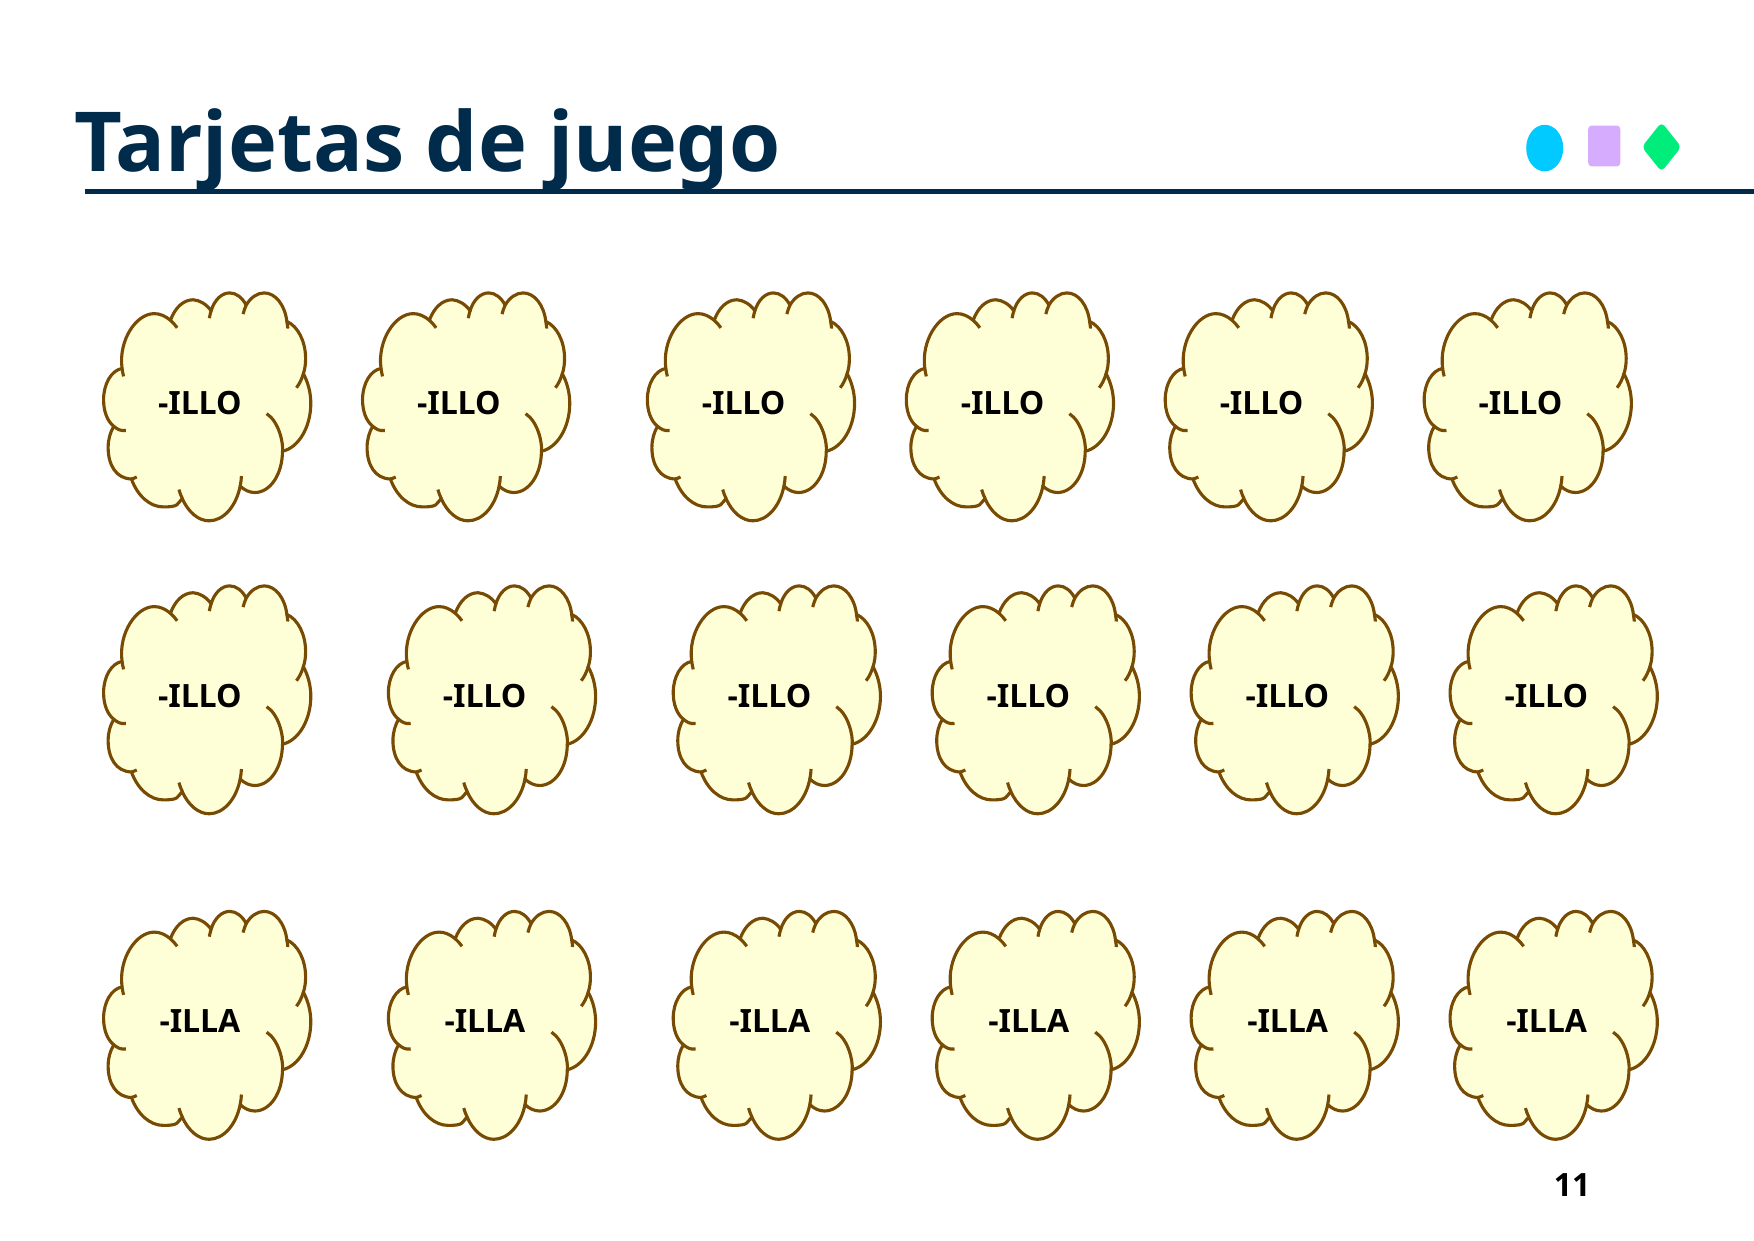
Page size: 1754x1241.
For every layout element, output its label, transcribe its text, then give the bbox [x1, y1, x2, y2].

text_box -ILLO [103, 292, 311, 521]
text_box -ILLO [647, 292, 855, 521]
text_box -ILLA [932, 911, 1140, 1140]
text_box -ILLA [673, 911, 881, 1140]
text_box -ILLO [1424, 292, 1632, 521]
text_box -ILLO [1165, 292, 1373, 521]
text_box -ILLO [906, 292, 1114, 521]
text_box -ILLO [1191, 585, 1399, 814]
text_box -ILLO [103, 585, 311, 814]
text_box -ILLO [1450, 585, 1658, 814]
text_box -ILLA [388, 911, 596, 1140]
text_box -ILLO [932, 585, 1140, 814]
text_box -ILLA [1450, 911, 1658, 1140]
title Tarjetas de juego [74, 32, 1404, 196]
text_box -ILLO [673, 585, 881, 814]
text_box -ILLO [362, 292, 570, 521]
text_box -ILLO [388, 585, 596, 814]
text_box -ILLA [1191, 911, 1399, 1140]
text_box -ILLA [103, 911, 311, 1140]
